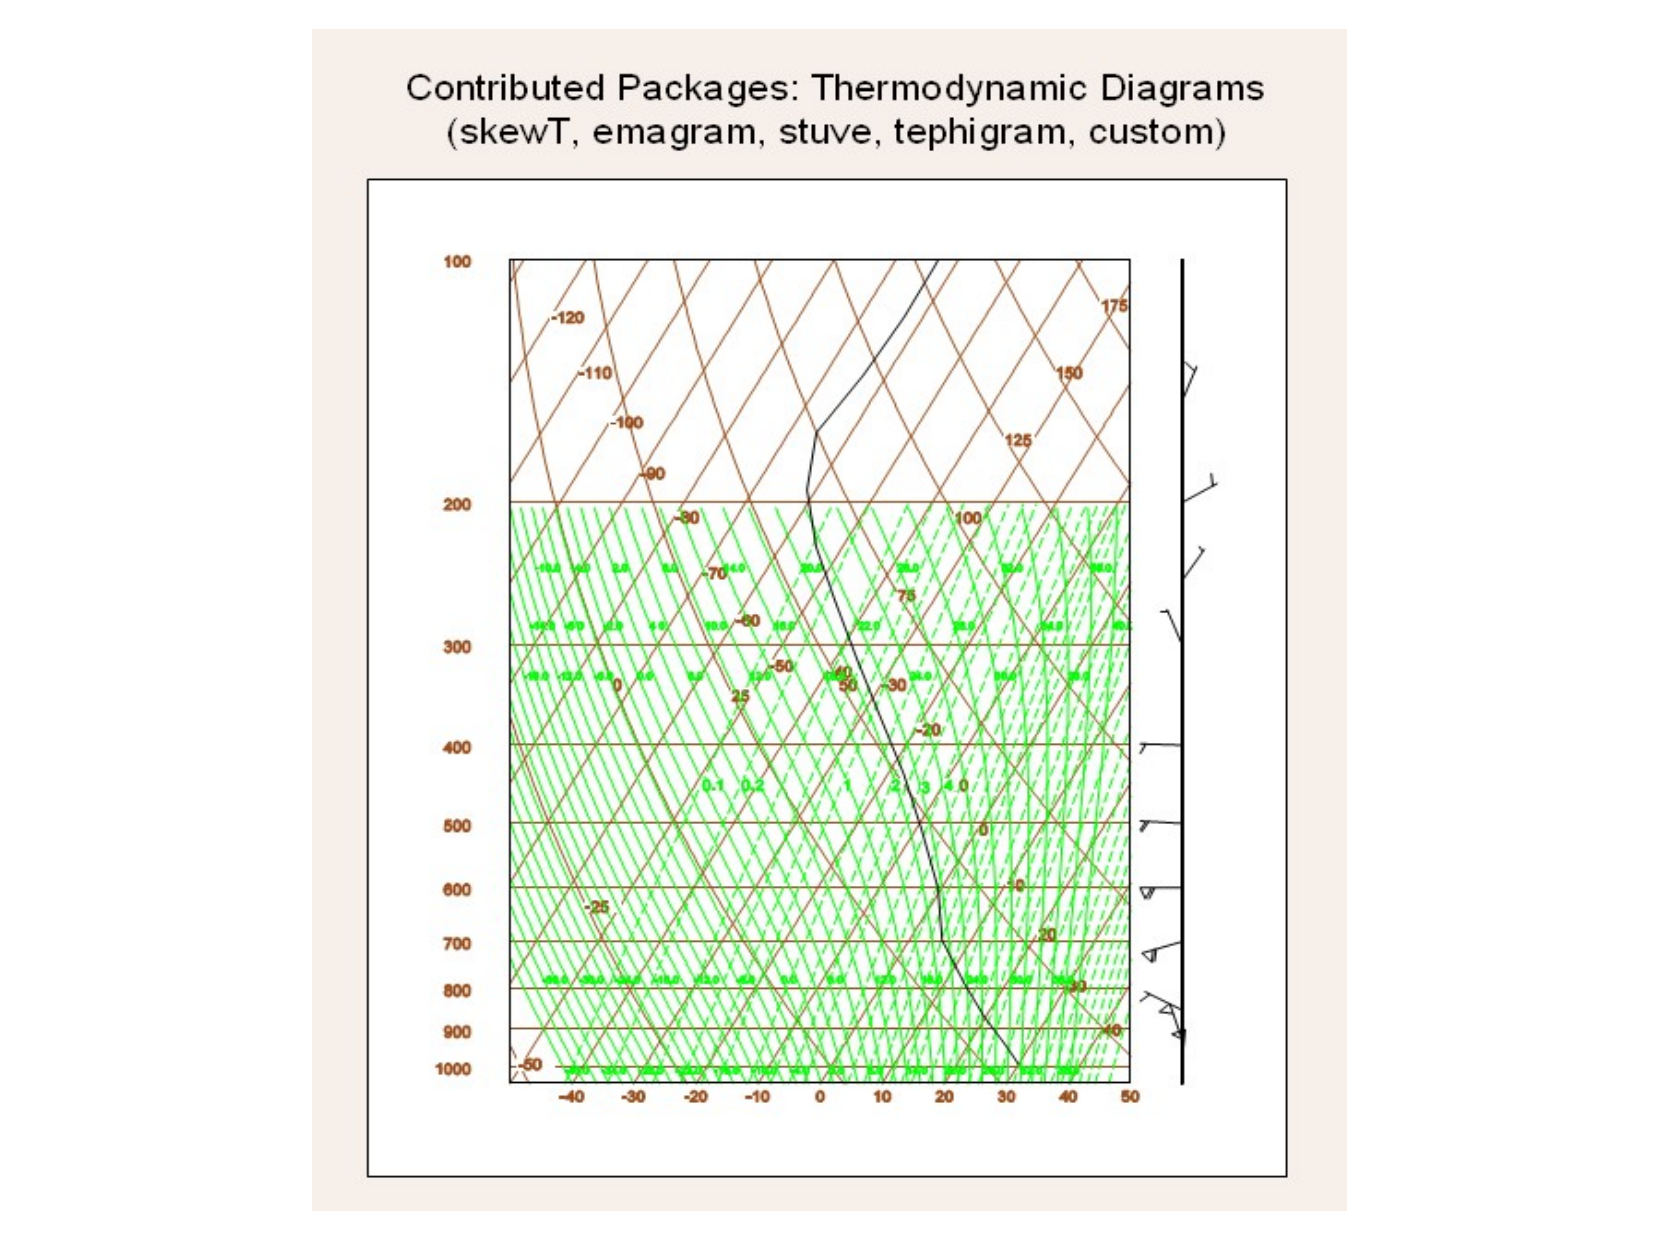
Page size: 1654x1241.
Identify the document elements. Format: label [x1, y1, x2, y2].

picture [312, 29, 1347, 1211]
